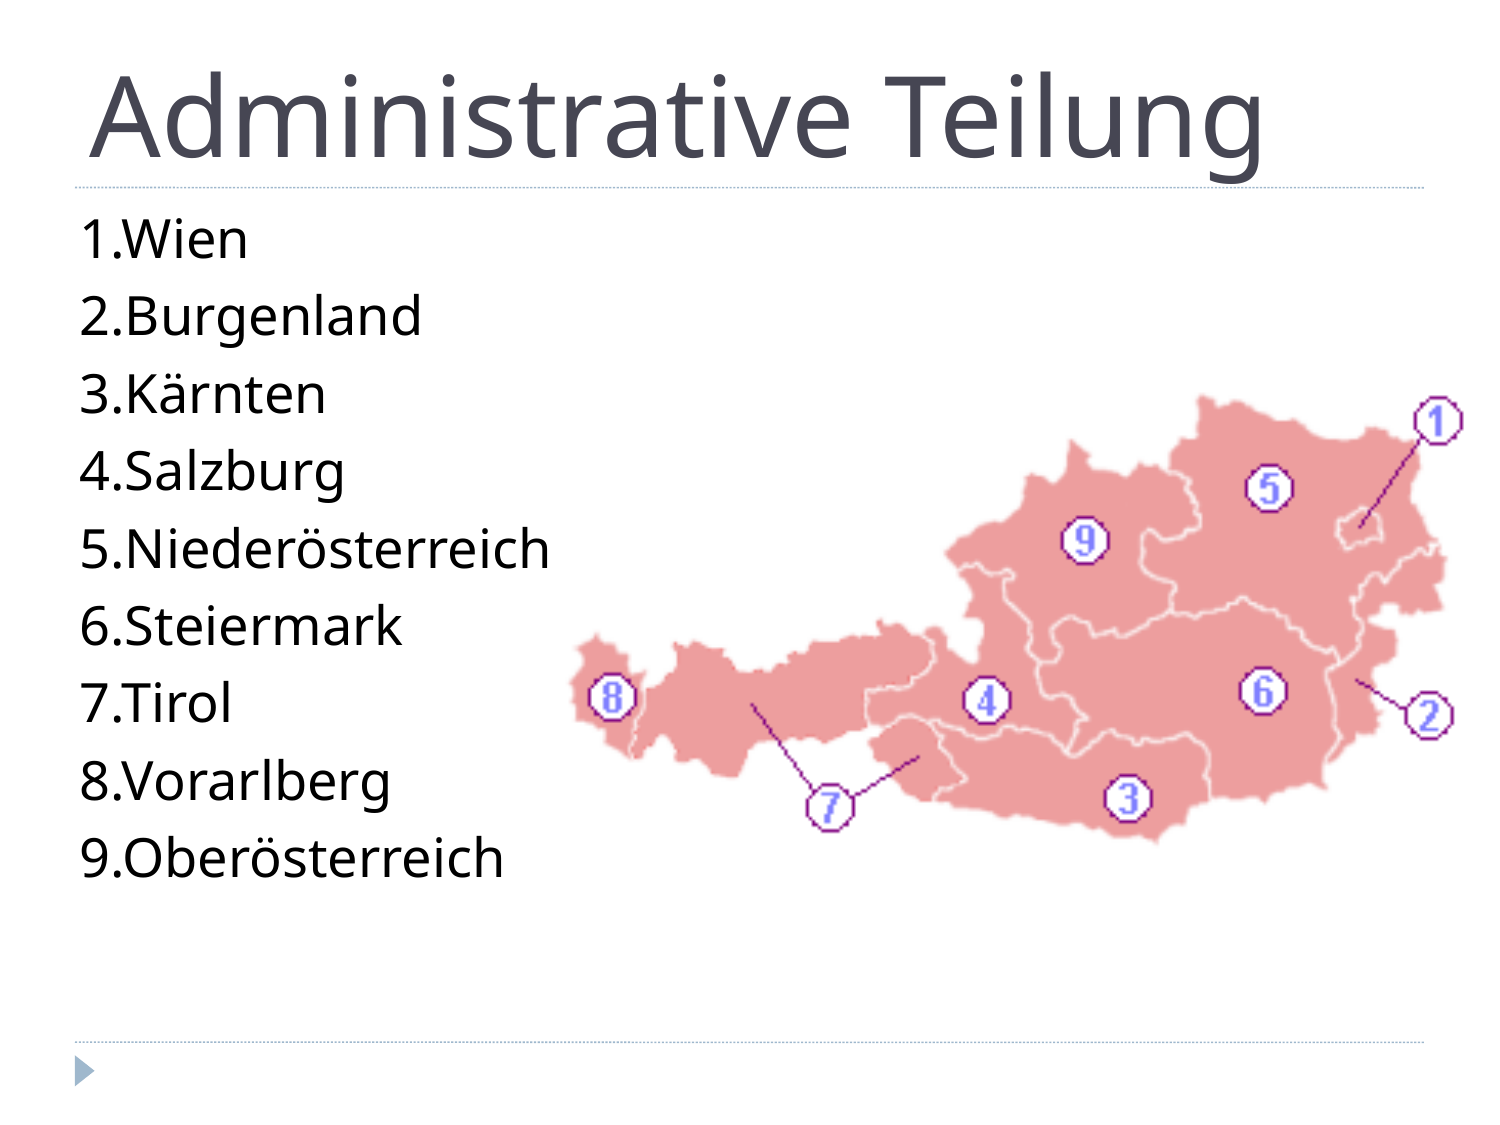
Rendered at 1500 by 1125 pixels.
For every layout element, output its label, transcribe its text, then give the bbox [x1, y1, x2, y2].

picture [549, 385, 1467, 858]
text_box Administrative Teilung [74, 24, 1425, 188]
text_box 1.Wien 2.Burgenland 3.Kärnten 4.Salzburg 5.Niederösterreich 6.Steiermark 7.Tirol 8.Vorarlberg 9.Oberösterreich [64, 196, 1415, 1007]
